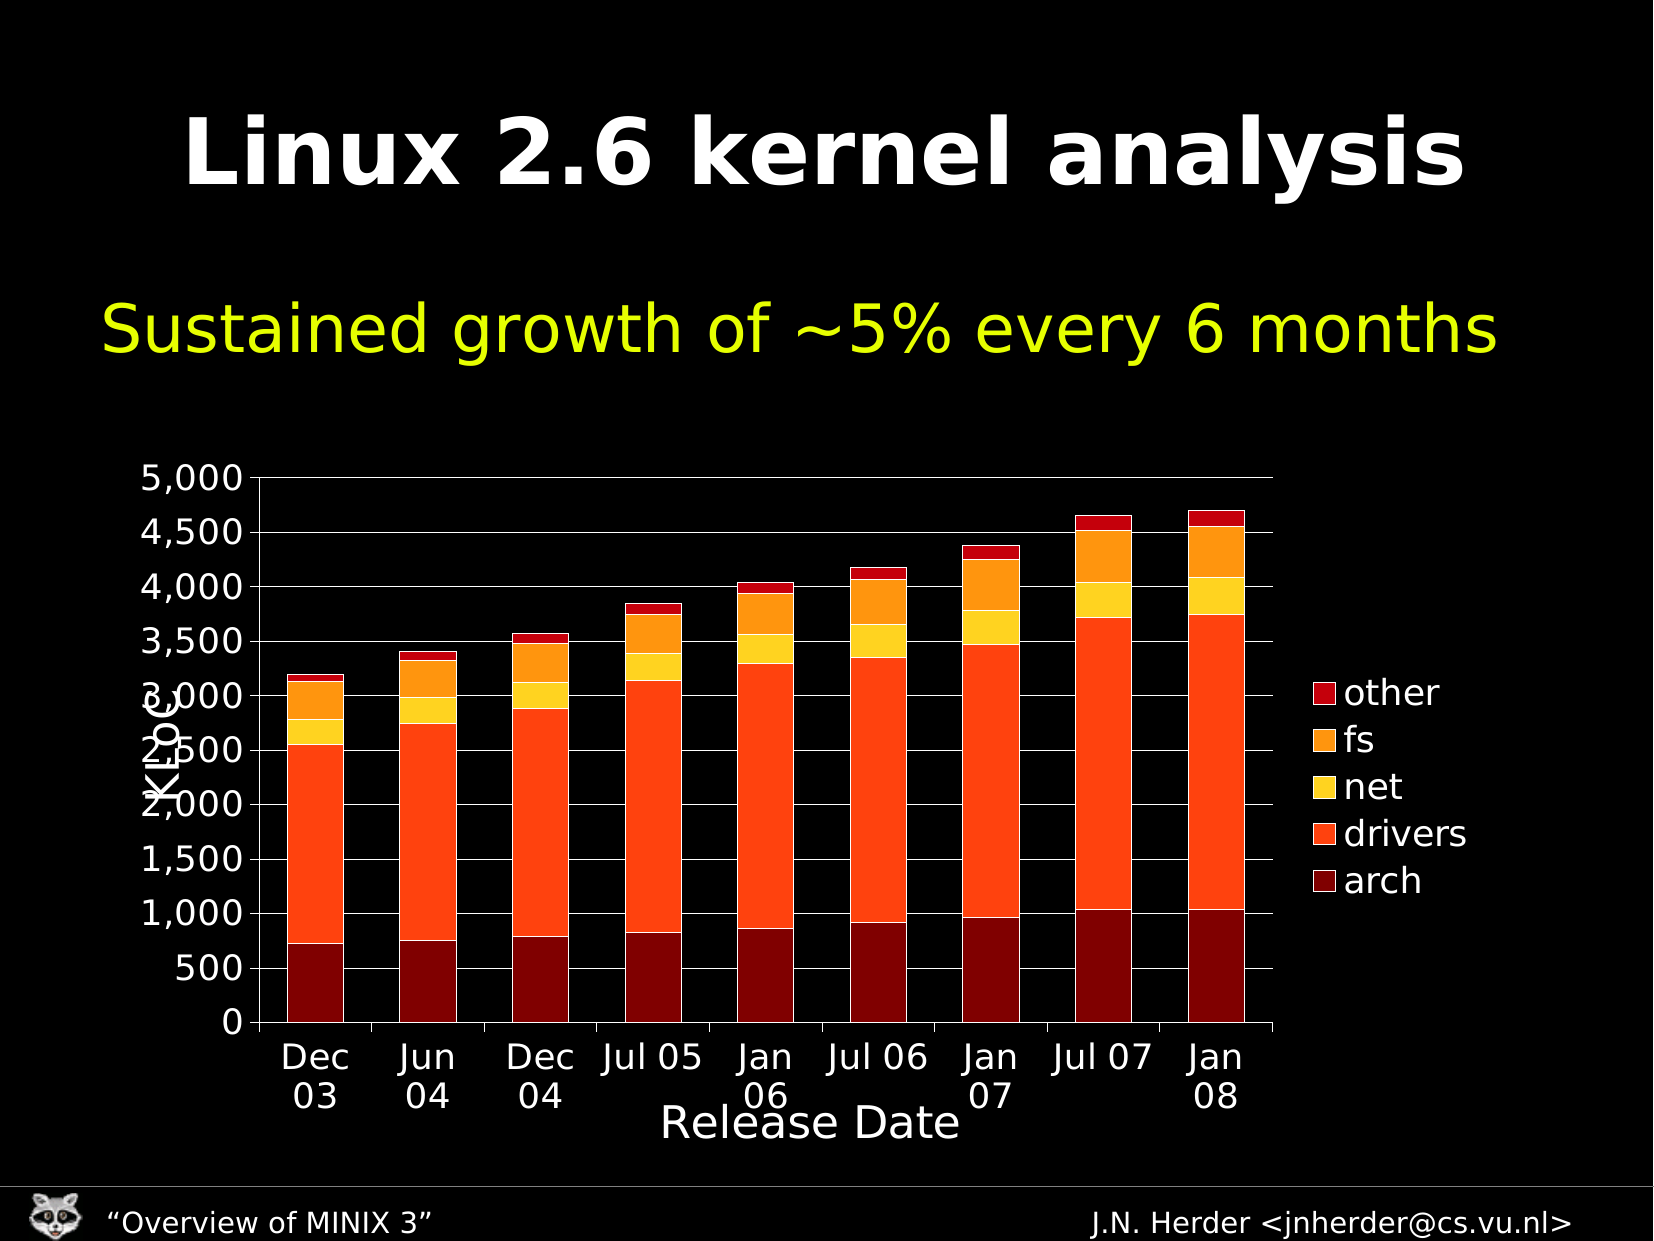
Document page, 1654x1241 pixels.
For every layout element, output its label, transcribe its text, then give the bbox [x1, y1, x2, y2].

list Sustained growth of ~5% every 6 months [82, 290, 1571, 1109]
title Linux 2.6 kernel analysis [75, 43, 1576, 263]
picture [29, 1193, 83, 1241]
chart [93, 444, 1538, 1163]
